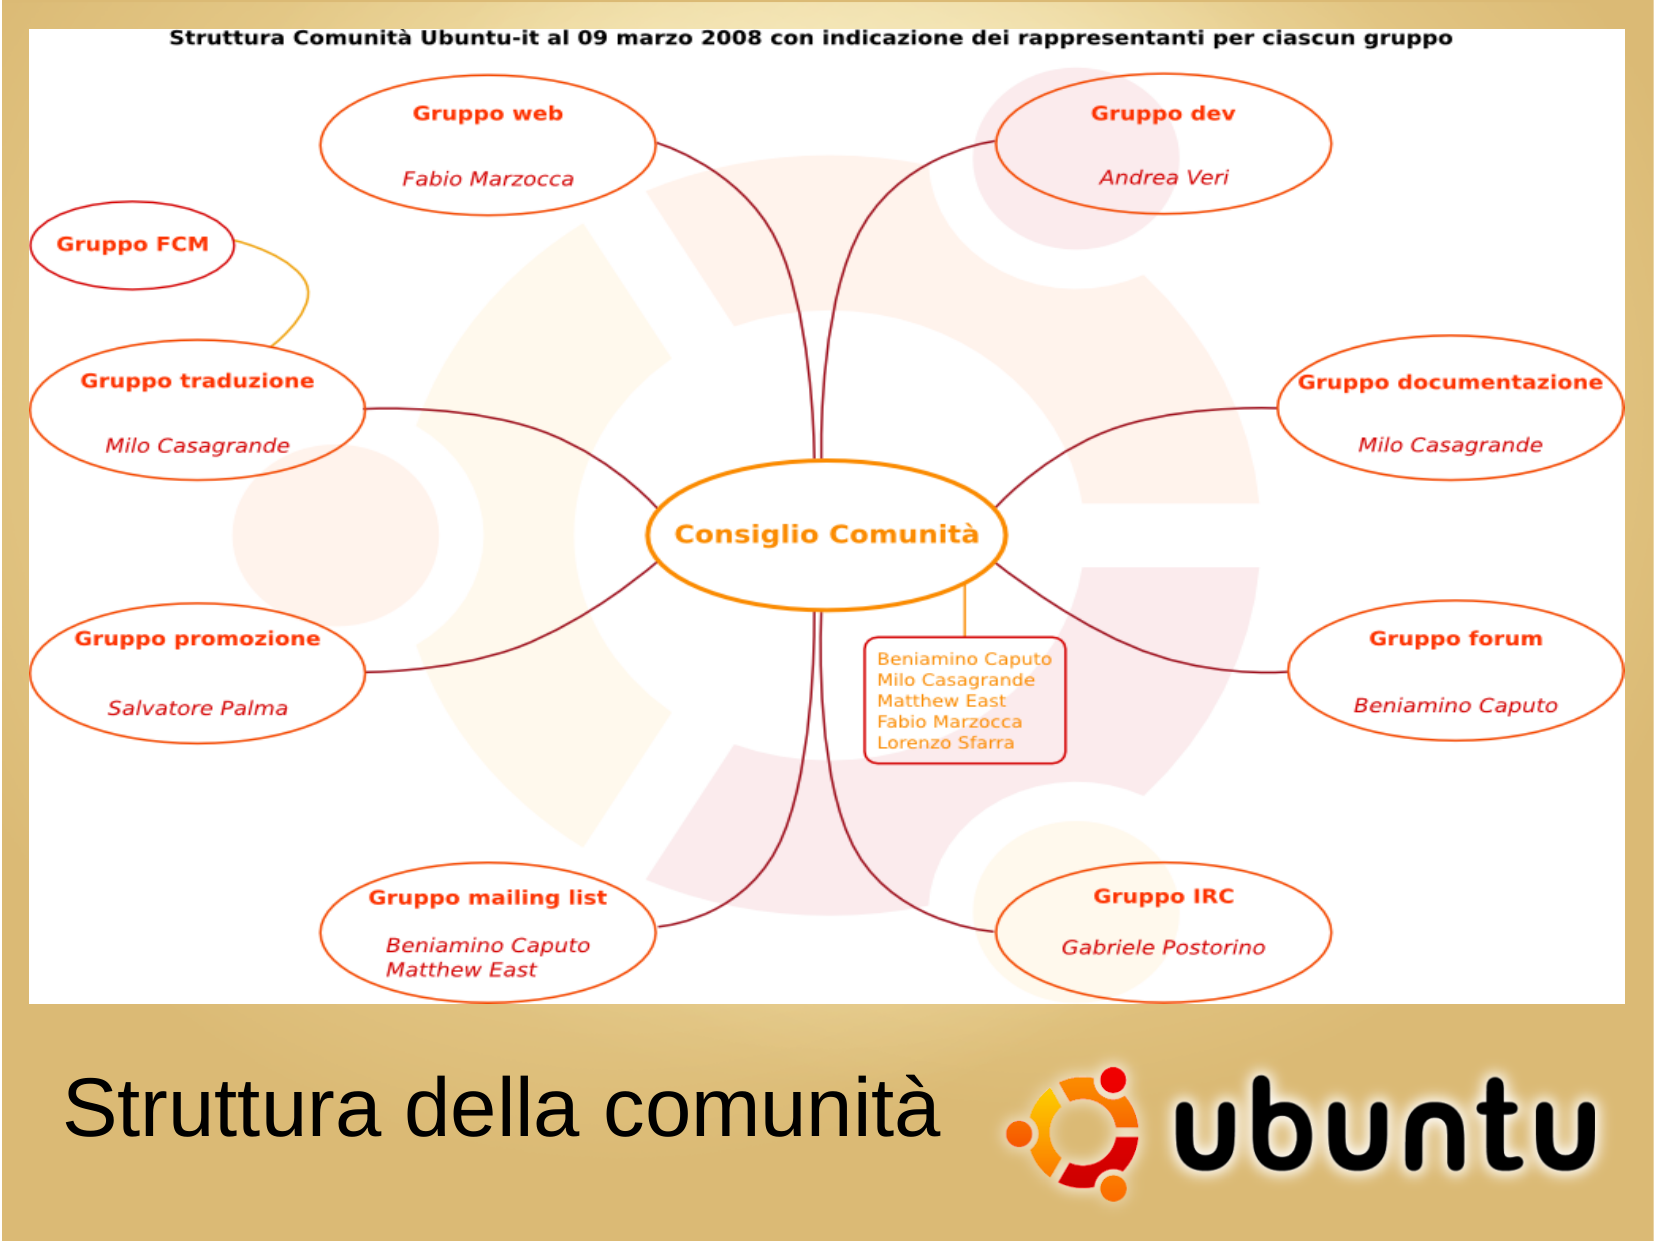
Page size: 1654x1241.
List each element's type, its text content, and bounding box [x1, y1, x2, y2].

picture [2, 0, 1654, 1241]
title Struttura della comunità [29, 1033, 975, 1182]
